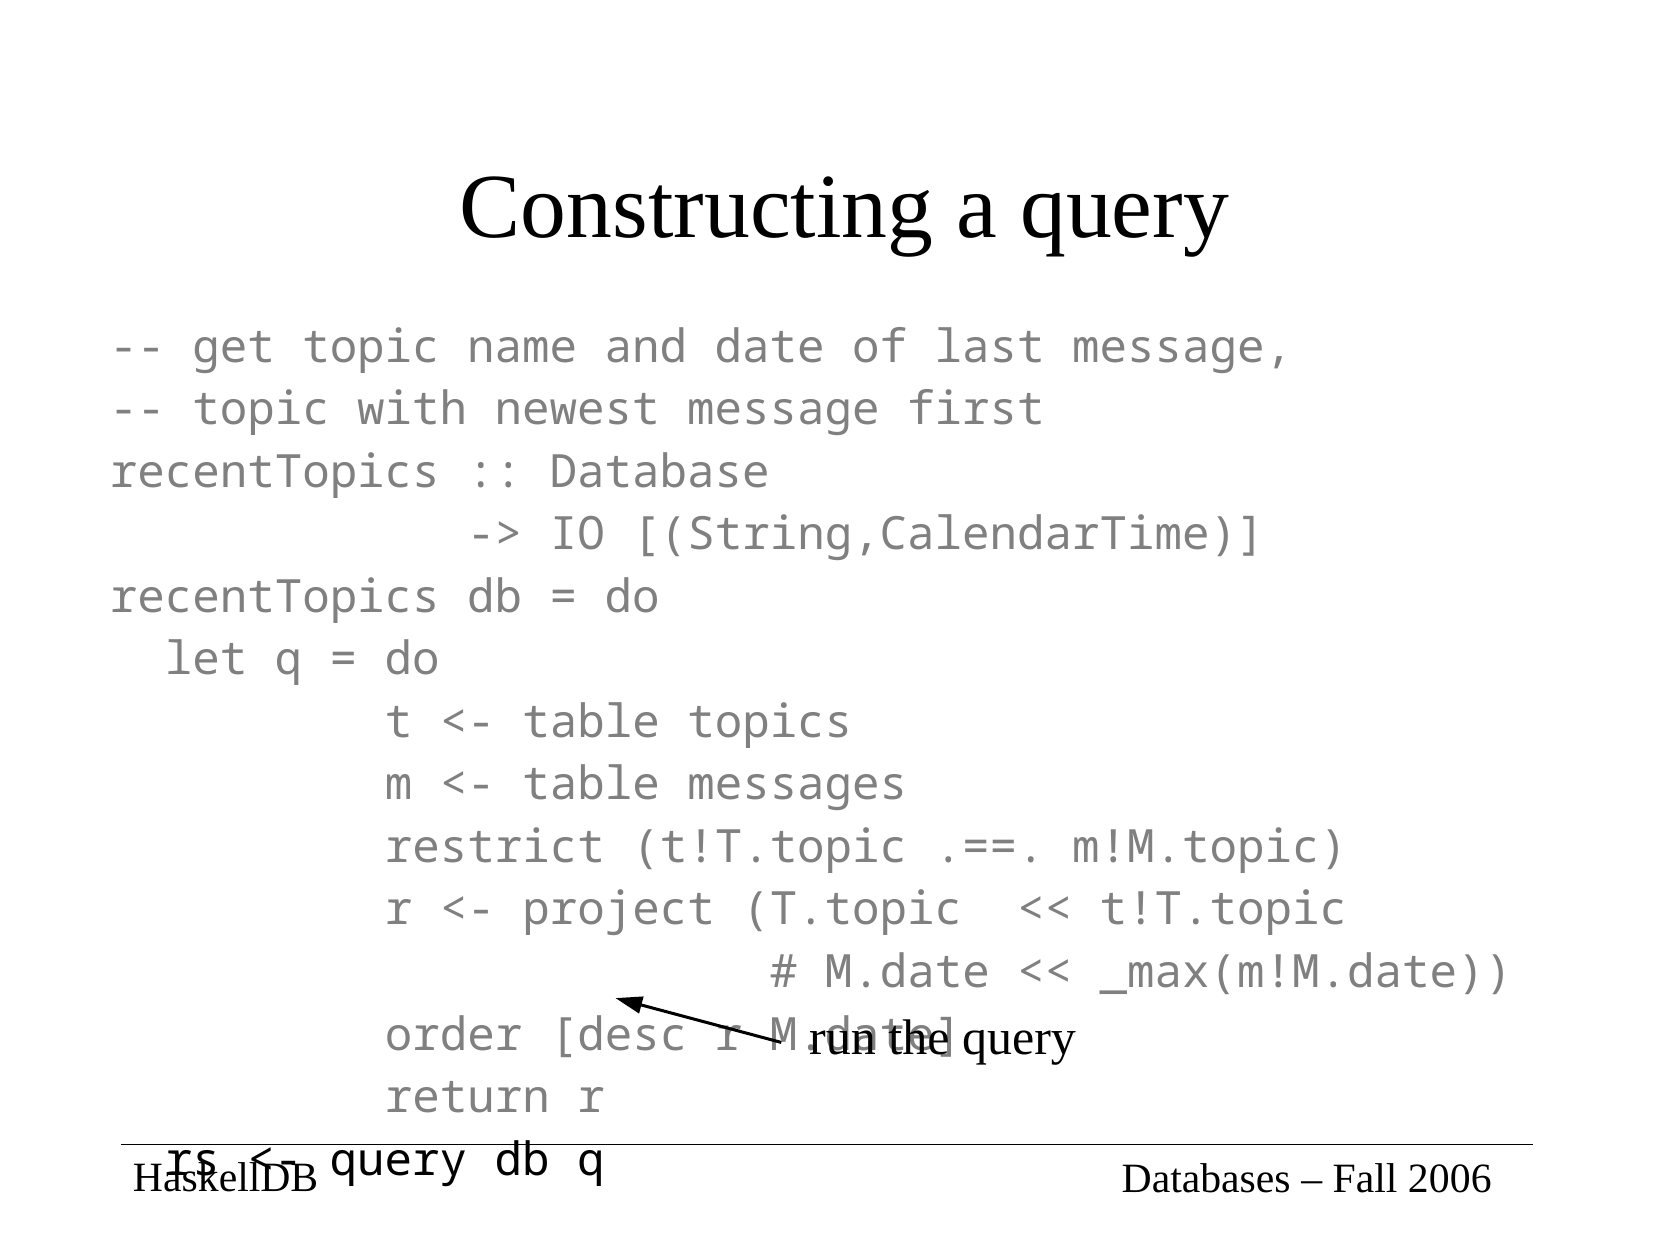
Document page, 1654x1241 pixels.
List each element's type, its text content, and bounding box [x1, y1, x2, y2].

text_box run the query [809, 1009, 1077, 1066]
title Constructing a query [121, 102, 1534, 311]
text_box -- get topic name and date of last message, -- topic with newest message first recentTopics :: Database -> IO [(String,CalendarTime)] recentTopics db = do let q = do t <- table topics m <- table messages restrict (t!T.topic .==. m!M.topic) r <- project (T.topic << t!T.topic # M.date << _max(m!M.date)) order [desc r M.date] return r rs <- query db q [109, 312, 1563, 1113]
